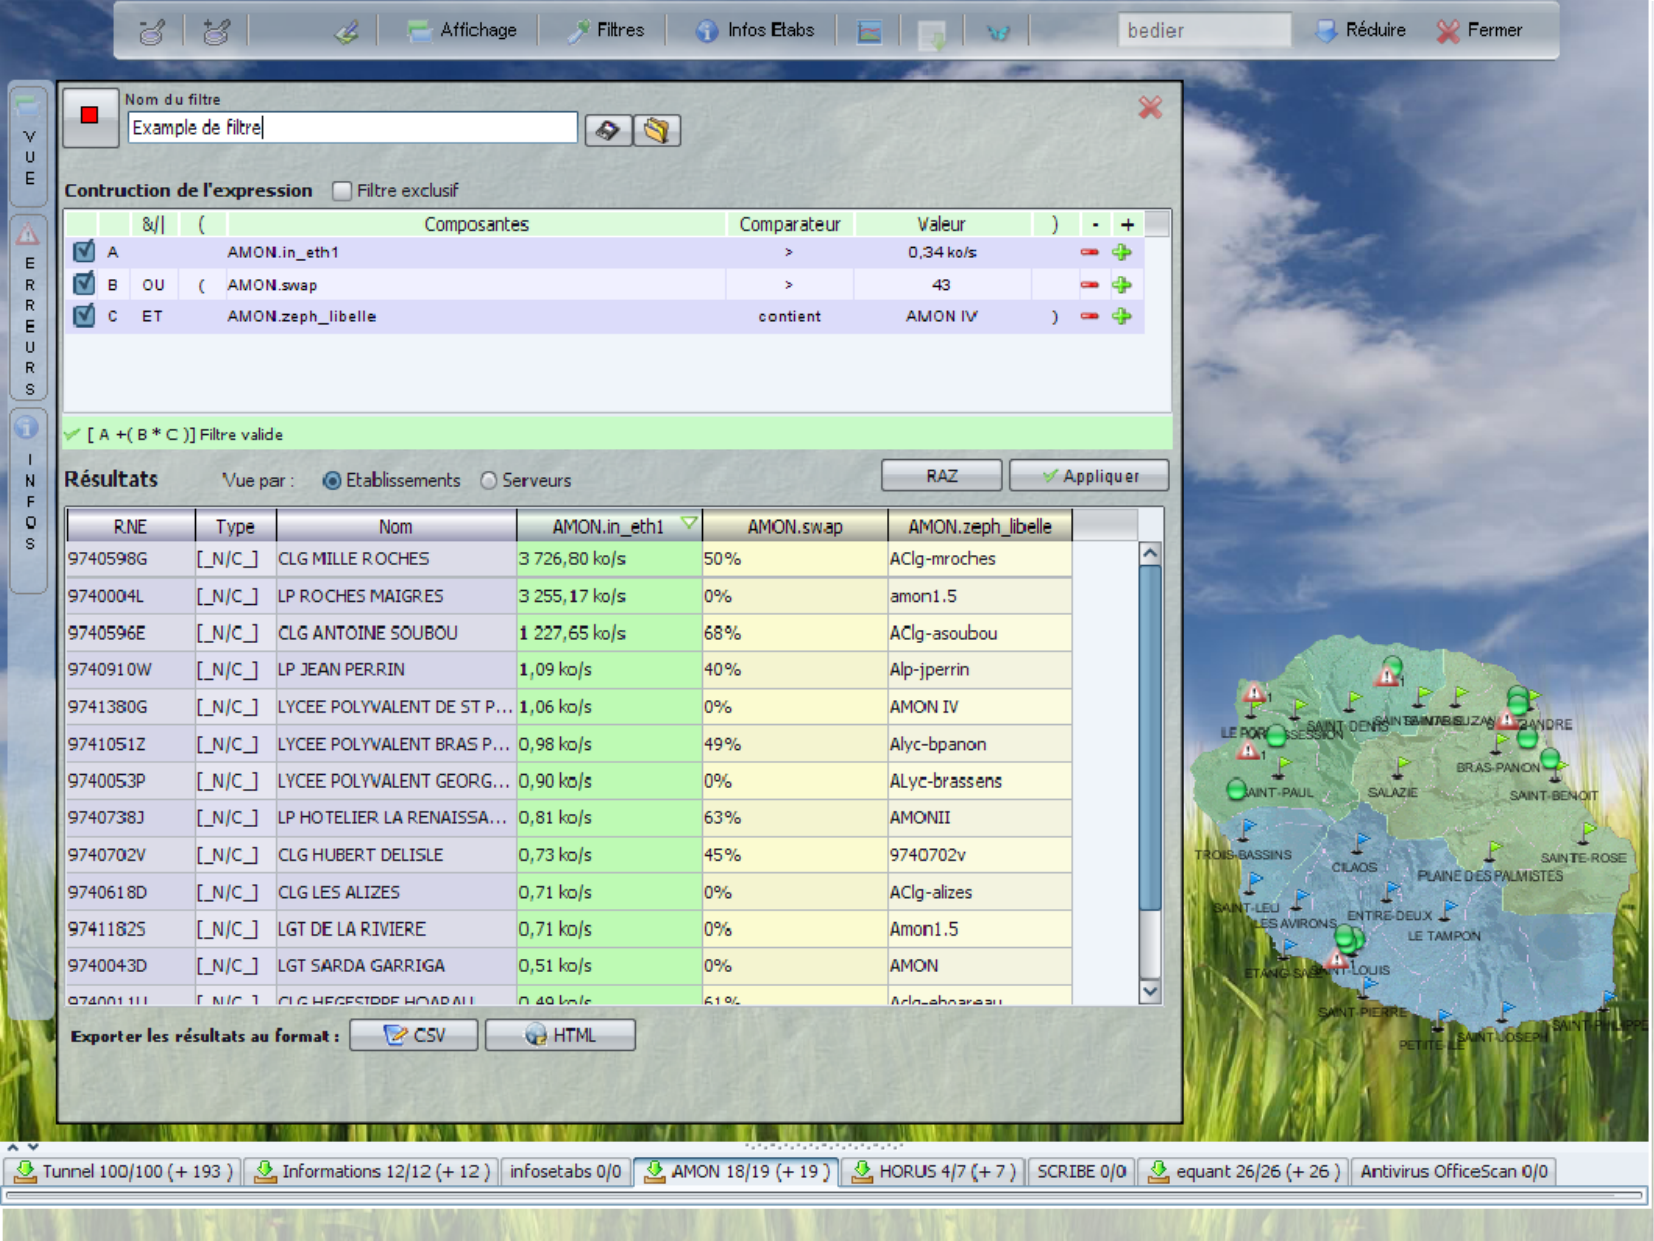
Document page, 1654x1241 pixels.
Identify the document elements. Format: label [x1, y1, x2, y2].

text_box [0, 0, 1652, 1209]
picture [2, 1, 1654, 1241]
